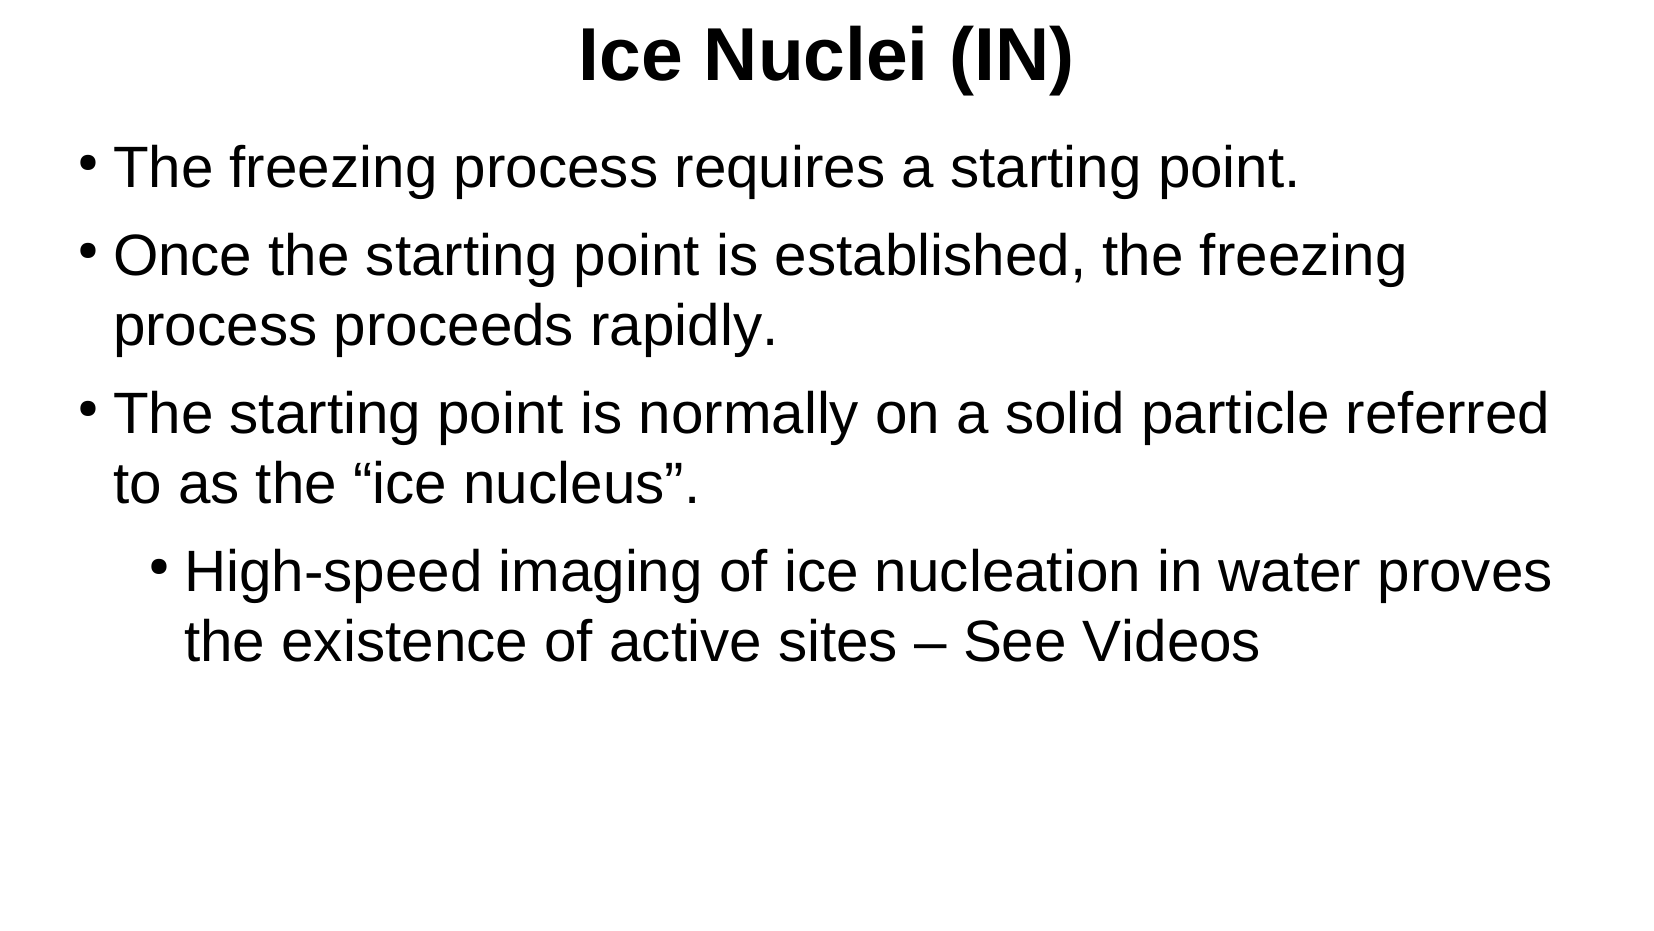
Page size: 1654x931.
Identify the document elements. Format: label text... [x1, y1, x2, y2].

text_box The freezing process requires a starting point. Once the starting point is established, the freezing process proceeds rapidly. The starting point is normally on a solid particle referred to as the “ice nucleus”. High-speed imaging of ice nucleation in water proves the existence of active sites – See Videos [33, 121, 1599, 681]
title Ice Nuclei (IN) [0, 0, 1654, 101]
